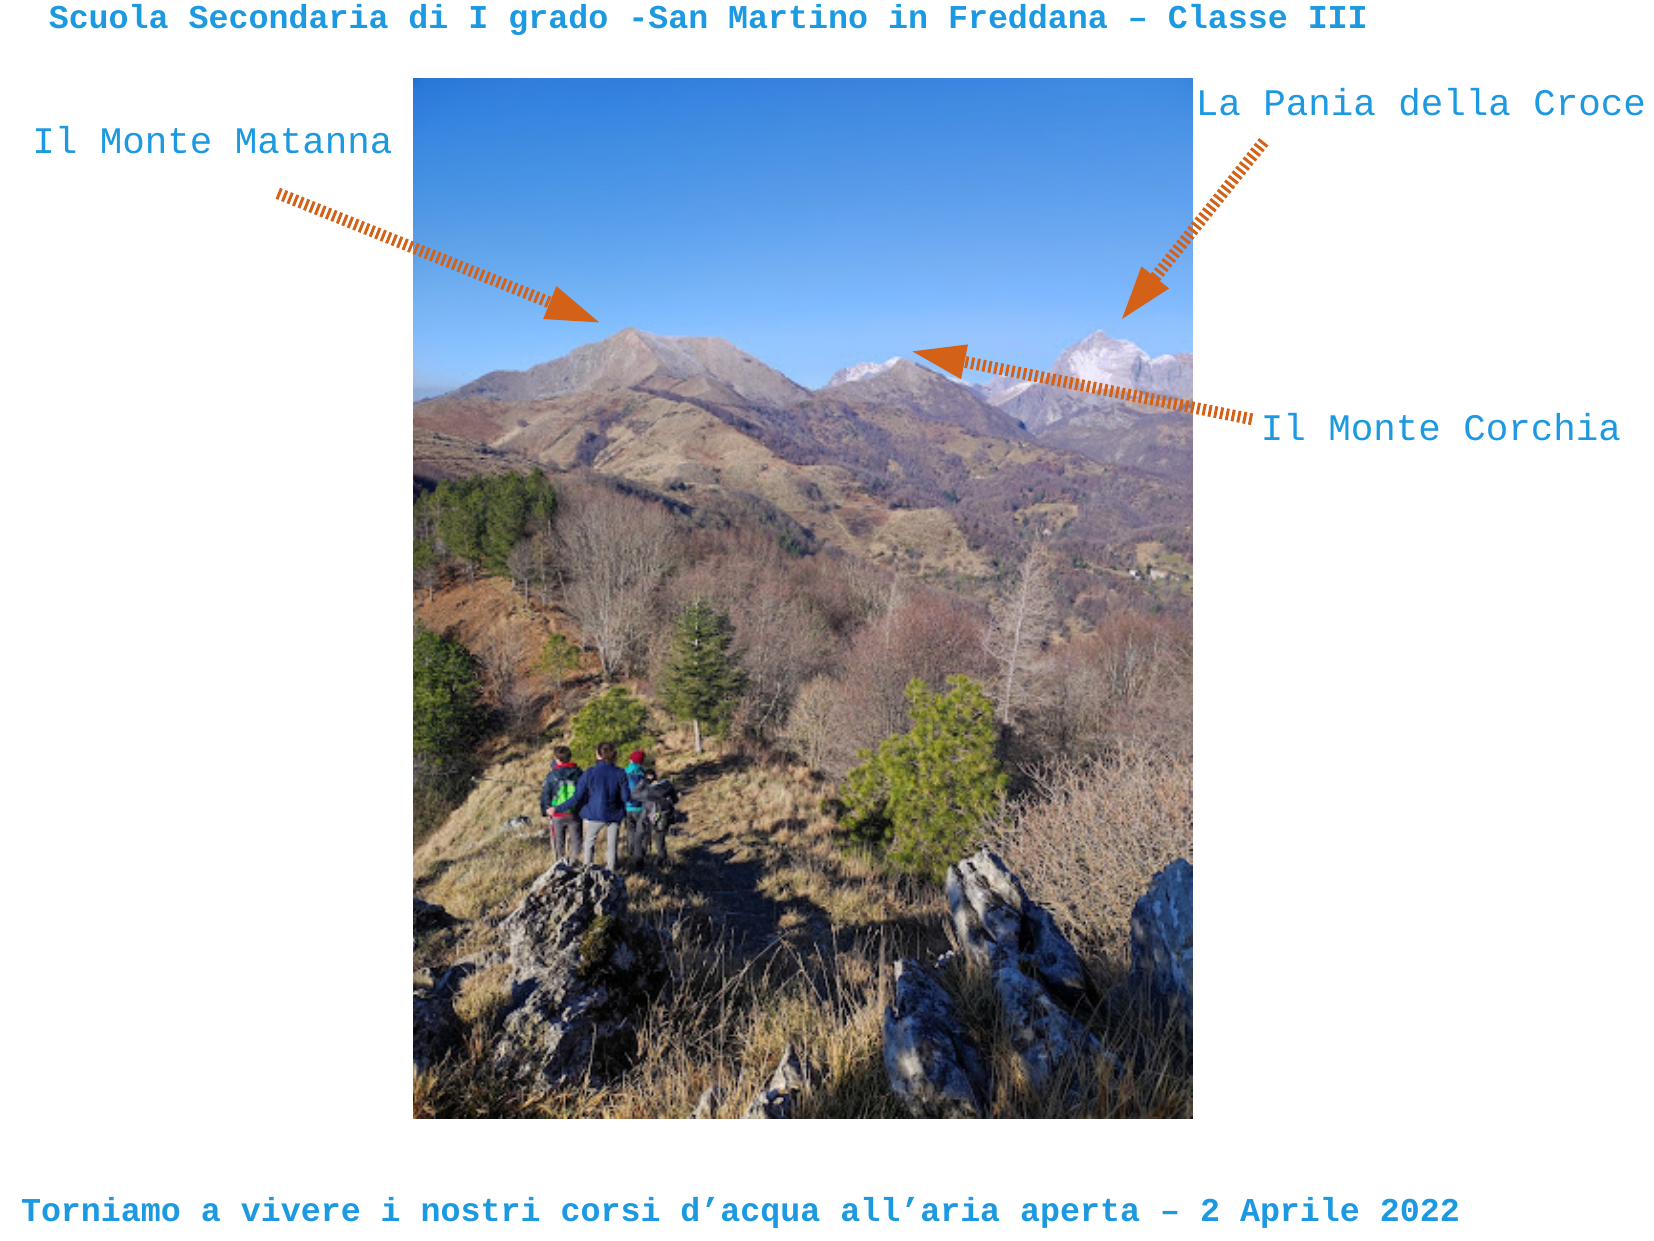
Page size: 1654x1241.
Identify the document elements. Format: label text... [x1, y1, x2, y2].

text_box Torniamo a vivere i nostri corsi d’acqua all’aria aperta – 2 Aprile 2022 [5, 1179, 1477, 1241]
text_box Scuola Secondaria di I grado -San Martino in Freddana – Classe III [5, 3, 1412, 37]
text_box Il Monte Corchia [1240, 395, 1642, 460]
picture [413, 78, 1193, 1119]
text_box La Pania della Croce [1175, 70, 1654, 136]
text_box Il Monte Matanna [11, 108, 414, 173]
